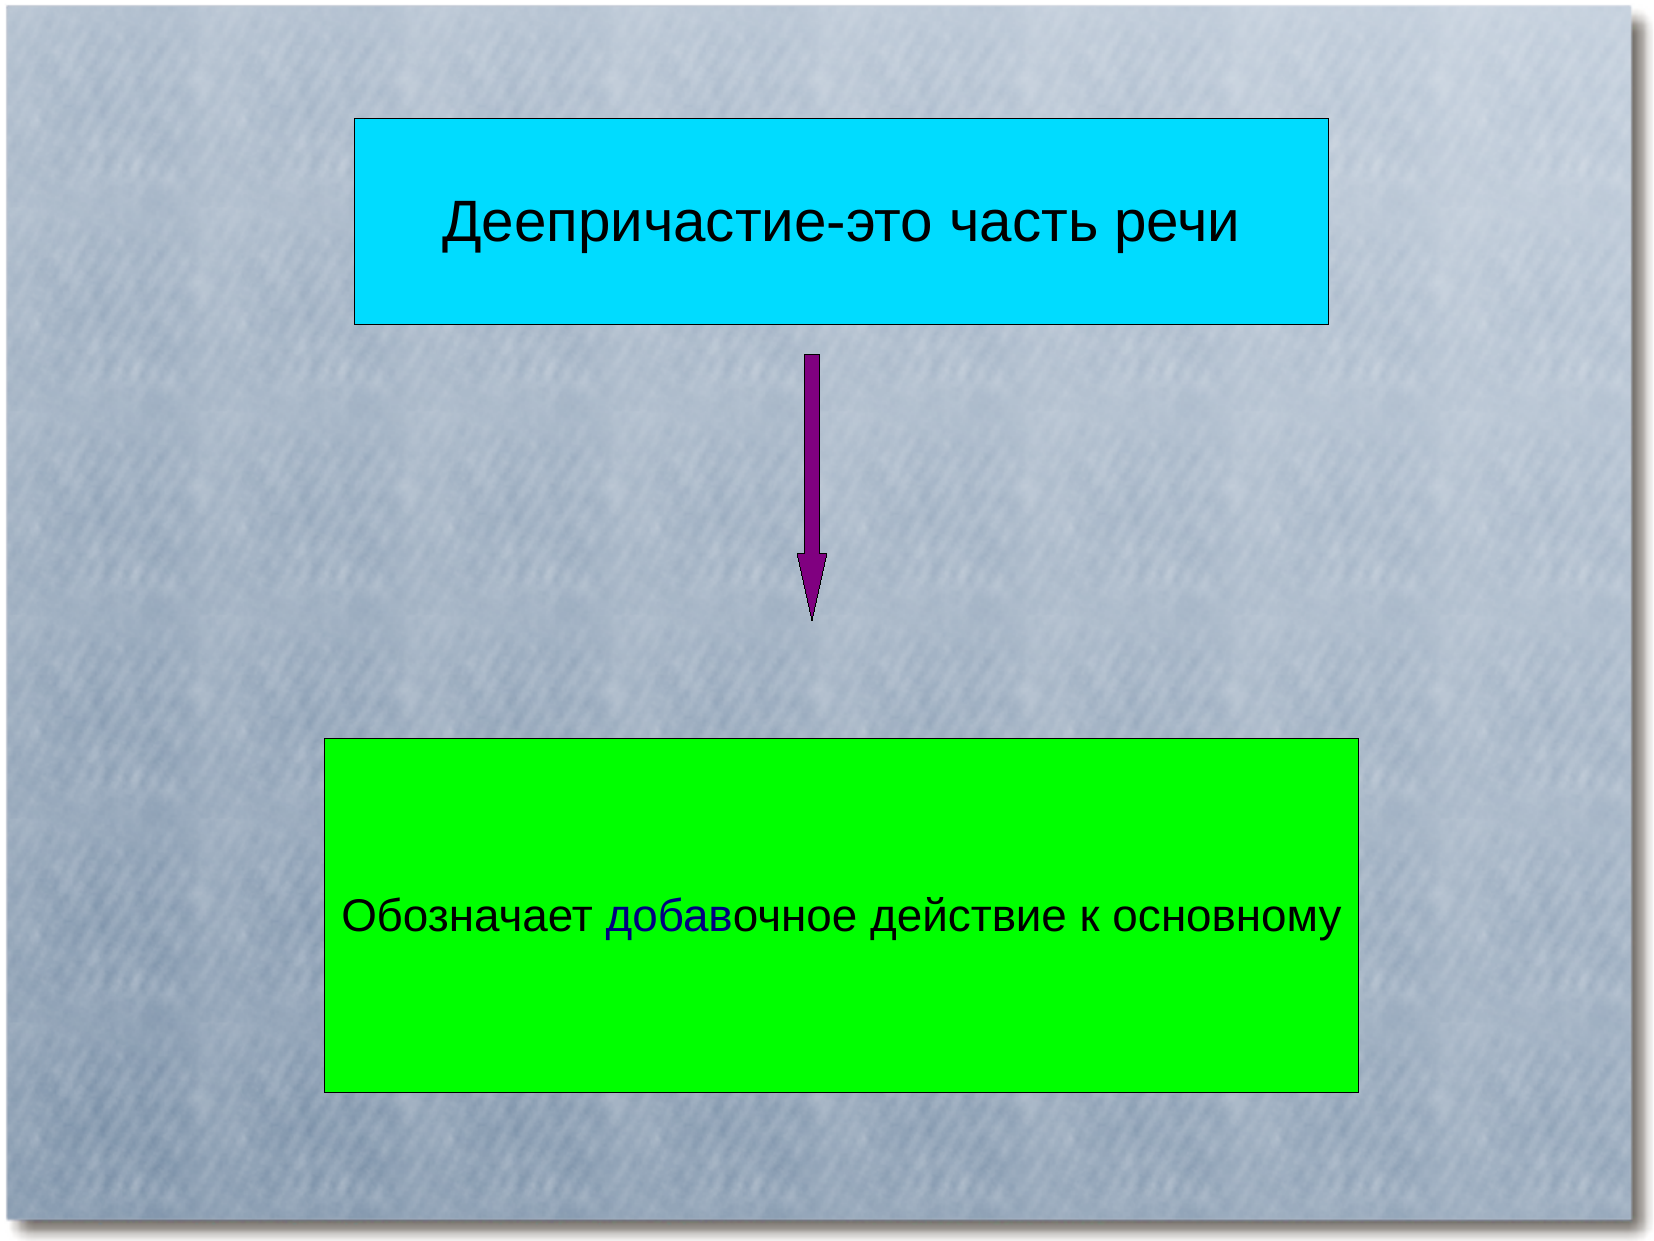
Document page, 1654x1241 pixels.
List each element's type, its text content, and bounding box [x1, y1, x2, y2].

text_box Обозначает добавочное действие к основному [324, 738, 1359, 1093]
text_box [797, 354, 827, 621]
picture [0, 0, 1654, 1241]
text_box Деепричастие-это часть речи [354, 118, 1329, 325]
